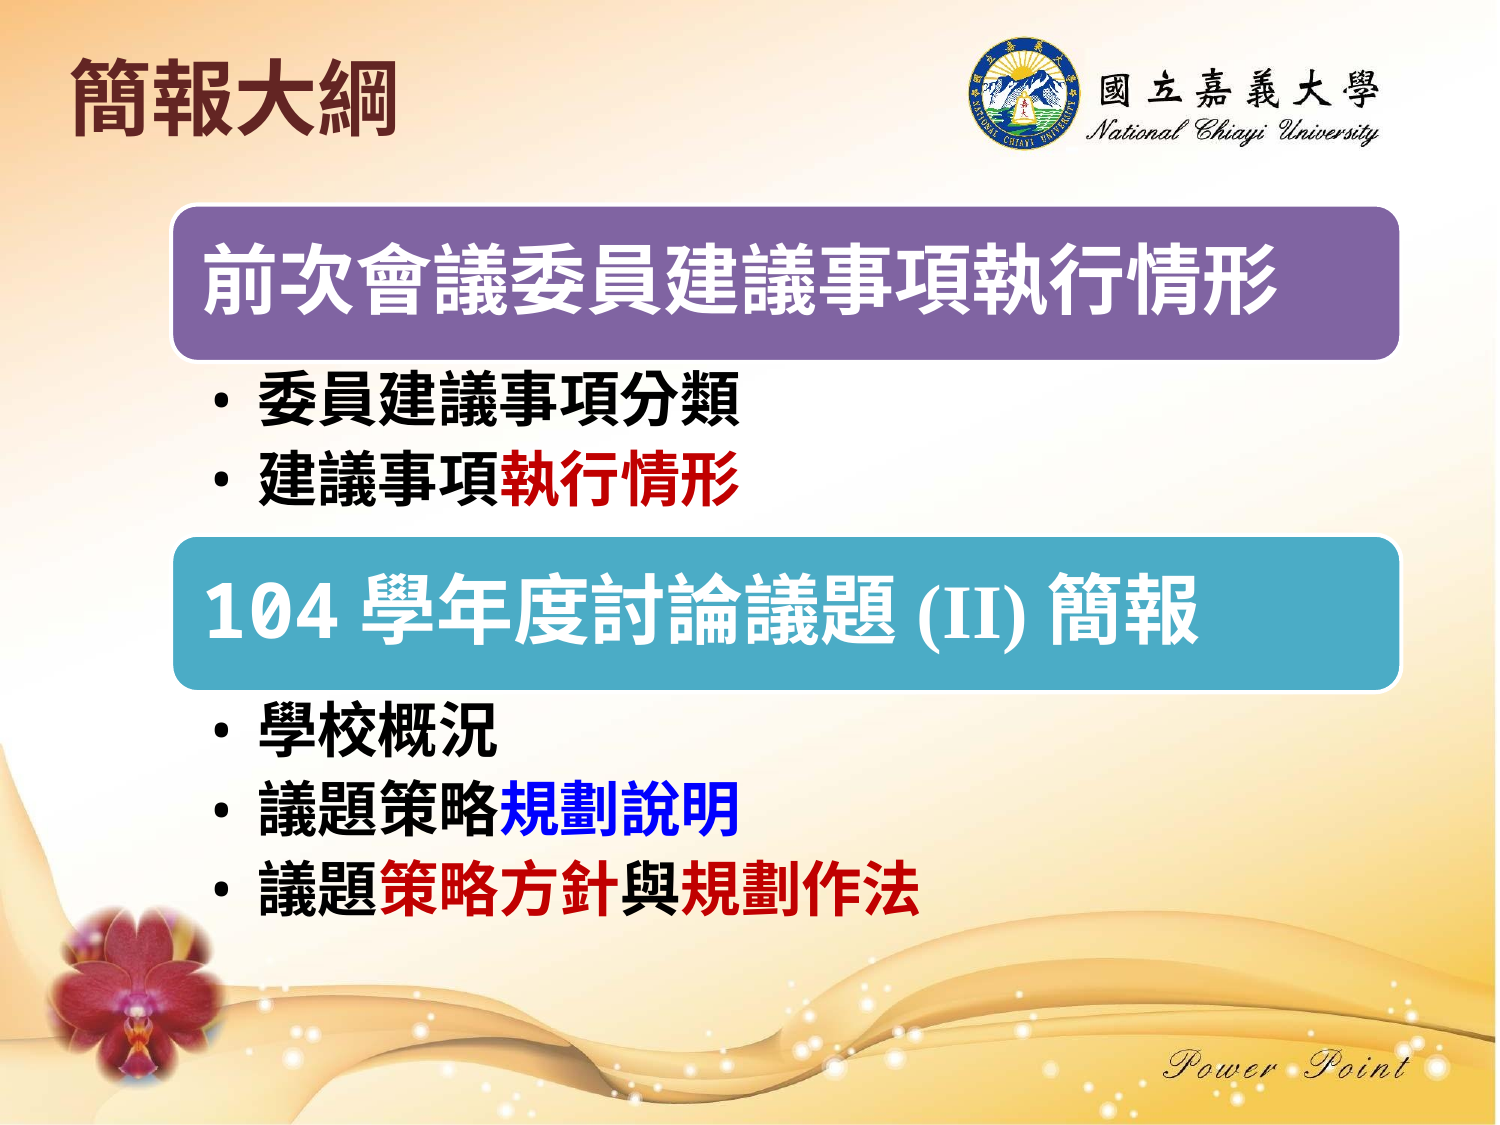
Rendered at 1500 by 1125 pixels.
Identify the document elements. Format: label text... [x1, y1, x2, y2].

text_box 學校概況 議題策略規劃說明 議題策略方針與規劃作法 [171, 692, 1402, 957]
text_box 前次會議委員建議事項執行情形 [171, 204, 1402, 361]
text_box 委員建議事項分類 建議事項執行情形 [171, 361, 1402, 535]
text_box 104學年度討論議題(II)簡報 [171, 534, 1402, 692]
title 簡報大綱 [53, 30, 1279, 161]
